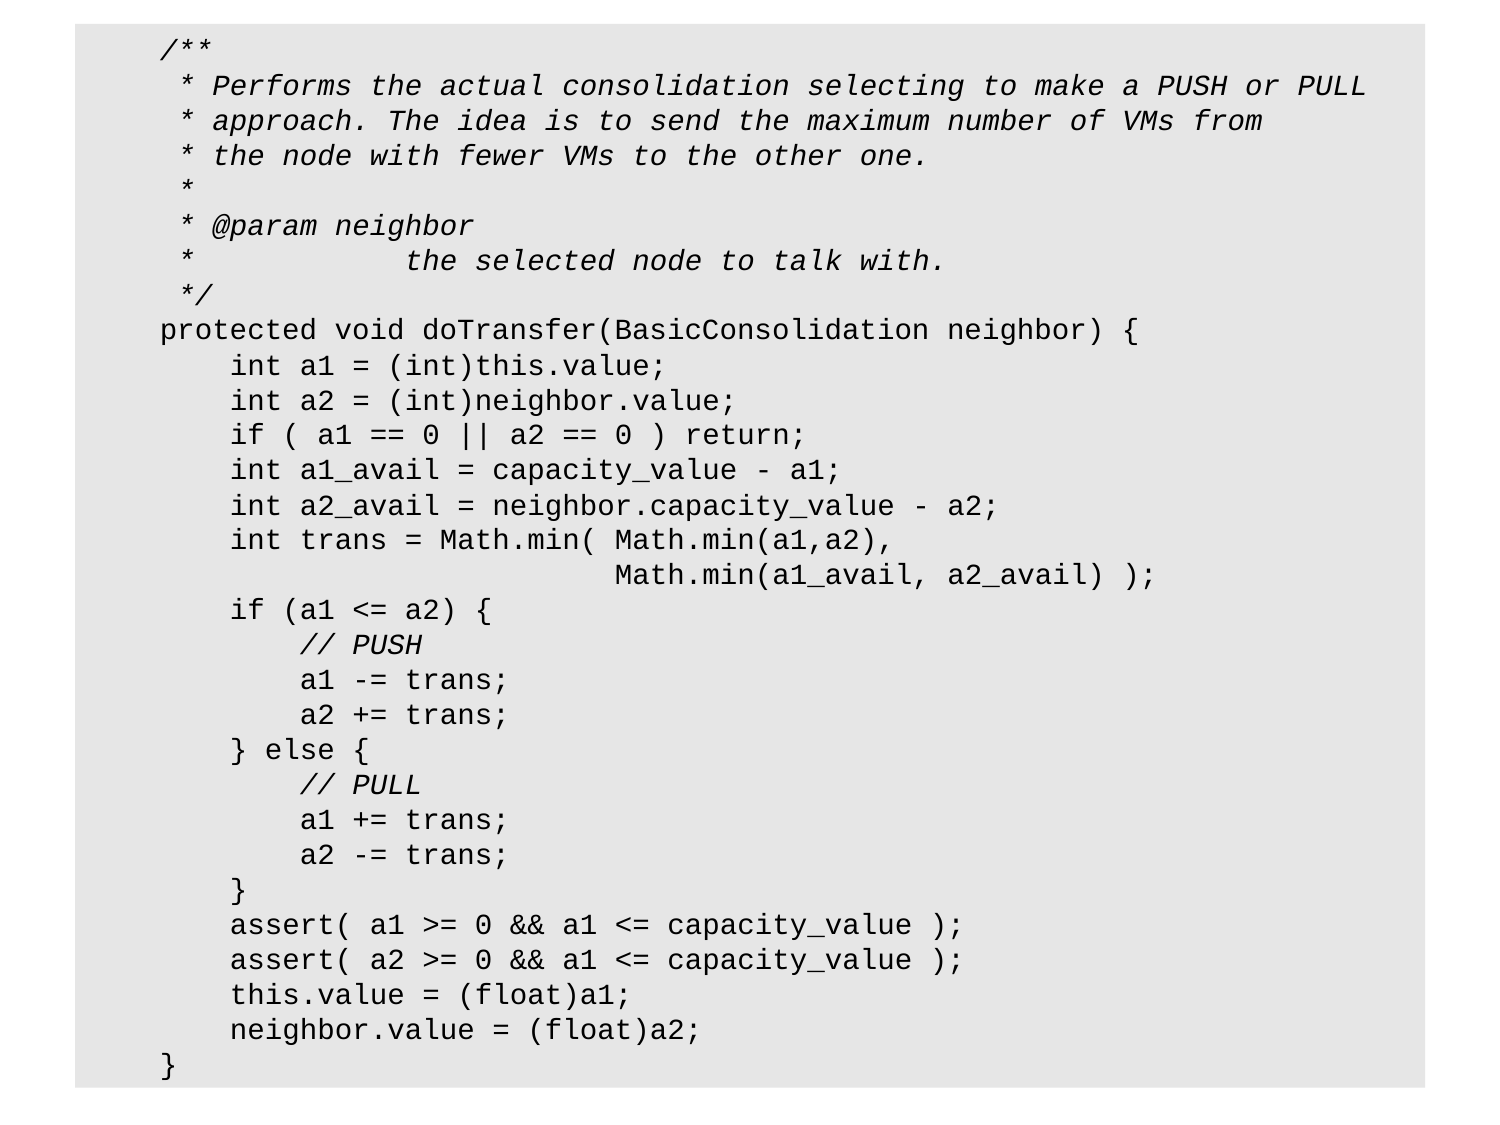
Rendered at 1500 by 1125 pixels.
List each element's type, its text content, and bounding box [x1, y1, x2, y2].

text_box /** * Performs the actual consolidation selecting to make a PUSH or PULL * approach. The idea is to send the maximum number of VMs from * the node with fewer VMs to the other one. * * @param neighbor * the selected node to talk with. */ protected void doTransfer(BasicConsolidation neighbor) { int a1 = (int)this.value; int a2 = (int)neighbor.value; if ( a1 == 0 || a2 == 0 ) return; int a1_avail = capacity_value - a1; int a2_avail = neighbor.capacity_value - a2; int trans = Math.min( Math.min(a1,a2), Math.min(a1_avail, a2_avail) ); if (a1 <= a2) { // PUSH a1 -= trans; a2 += trans; } else { // PULL a1 += trans; a2 -= trans; } assert( a1 >= 0 && a1 <= capacity_value ); assert( a2 >= 0 && a1 <= capacity_value ); this.value = (float)a1; neighbor.value = (float)a2; } [75, 23, 1426, 1088]
